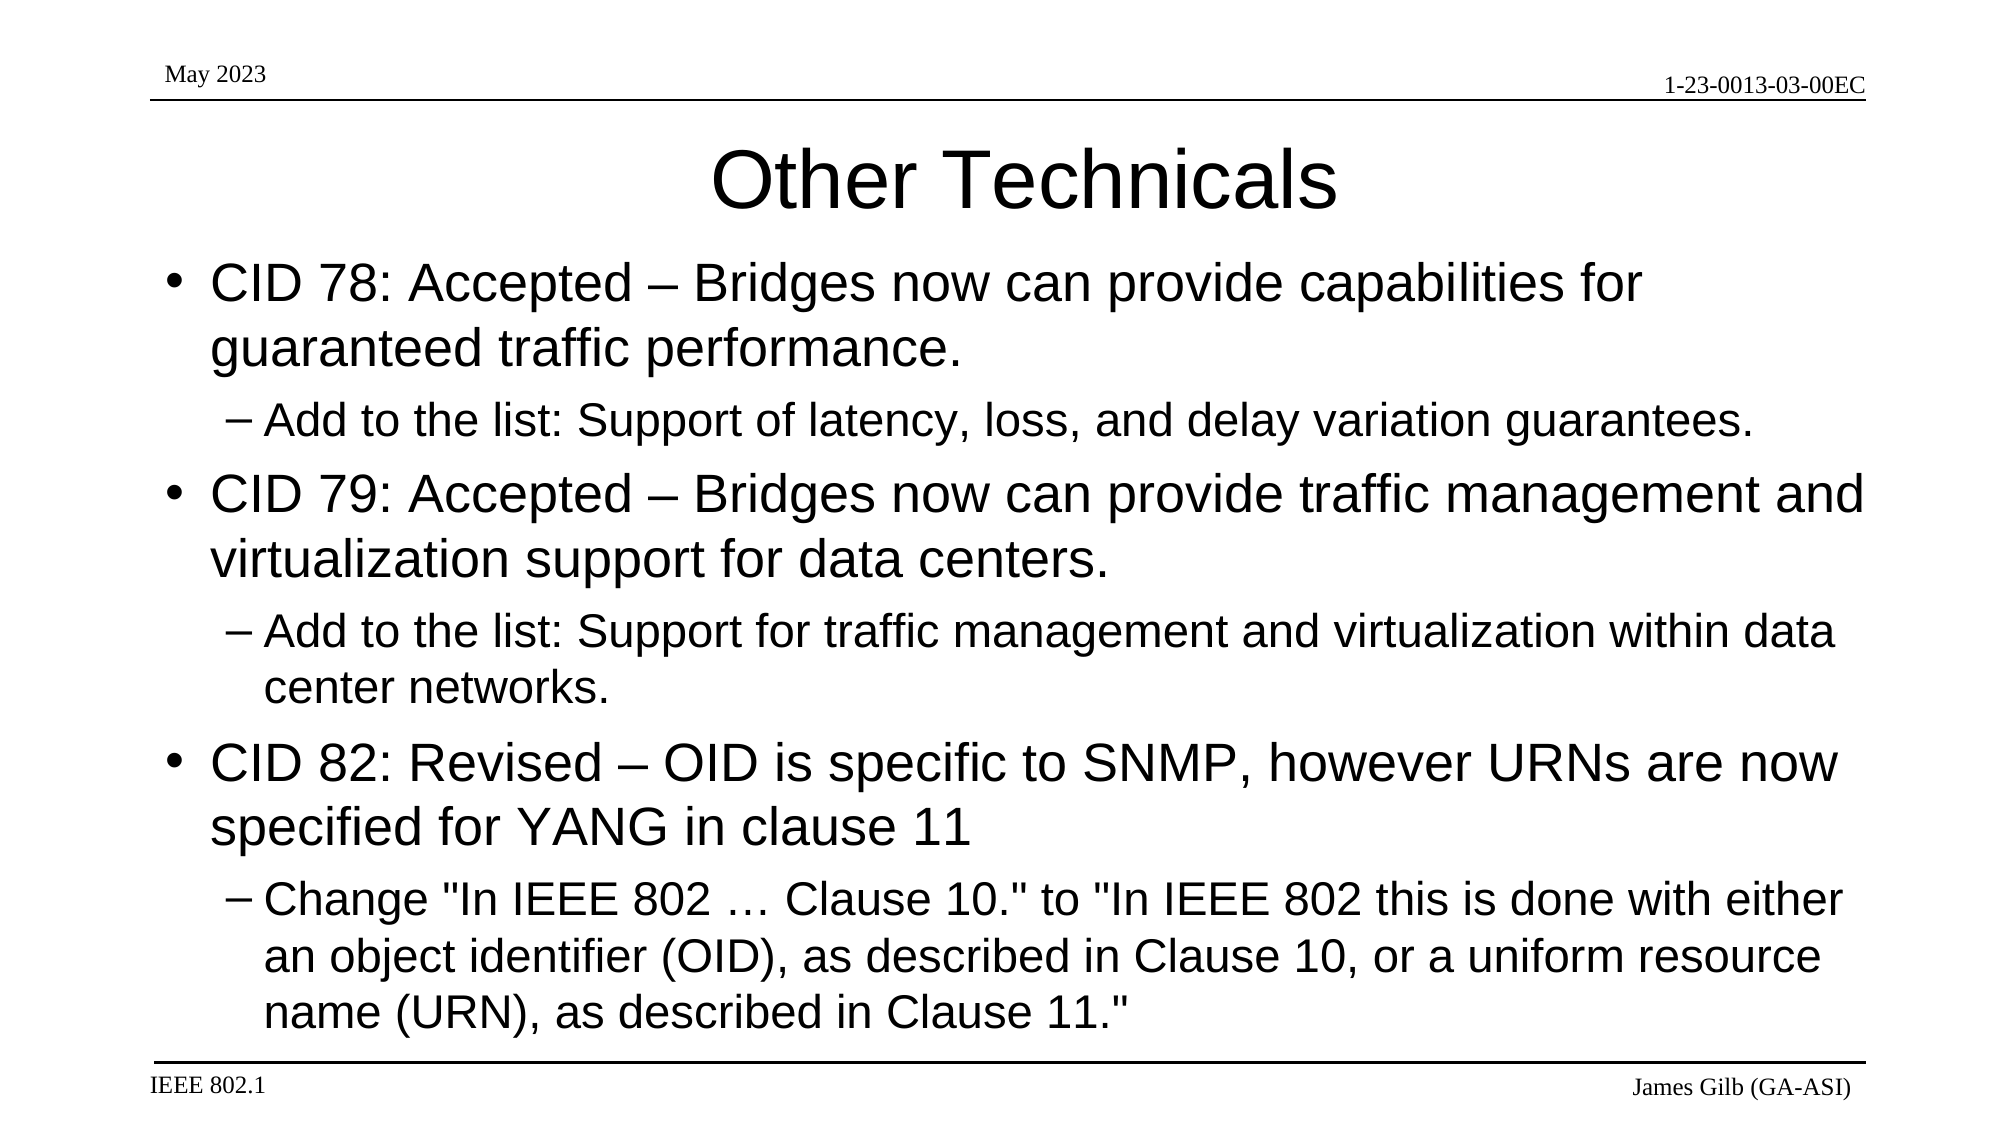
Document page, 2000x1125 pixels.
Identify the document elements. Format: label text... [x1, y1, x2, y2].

list CID 78: Accepted – Bridges now can provide capabilities for guaranteed traffic performance. Add to the list: Support of latency, loss, and delay variation guarantees. CID 79: Accepted – Bridges now can provide traffic management and virtualization support for data centers. Add to the list: Support for traffic management and virtualization within data center networks. CID 82: Revised – OID is specific to SNMP, however URNs are now specified for YANG in clause 11 Change "In IEEE 802 … Clause 10." to "In IEEE 802 this is done with either an object identifier (OID), as described in Clause 10, or a uniform resource name (URN), as described in Clause 11." [149, 239, 1900, 1051]
title Other Technicals [149, 112, 1900, 238]
